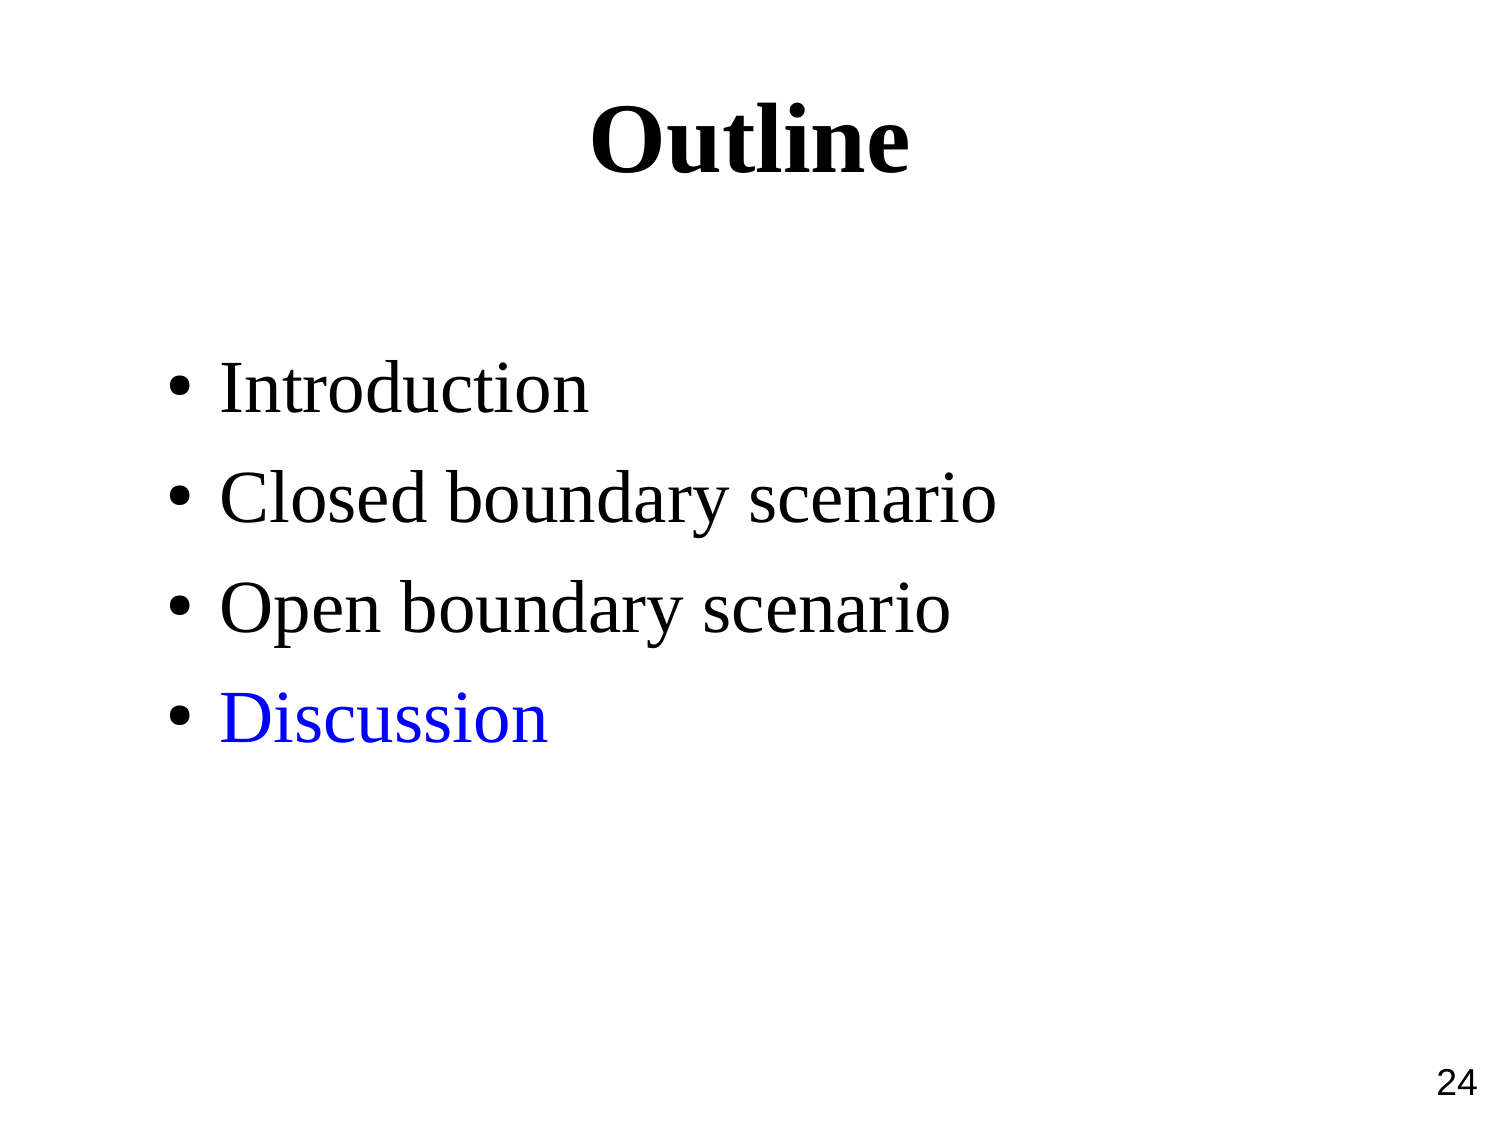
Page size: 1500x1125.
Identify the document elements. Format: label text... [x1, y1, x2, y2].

list Introduction Closed boundary scenario Open boundary scenario Discussion [134, 295, 1410, 1009]
title Outline [75, 44, 1425, 233]
text_box <number> [1356, 1054, 1500, 1125]
